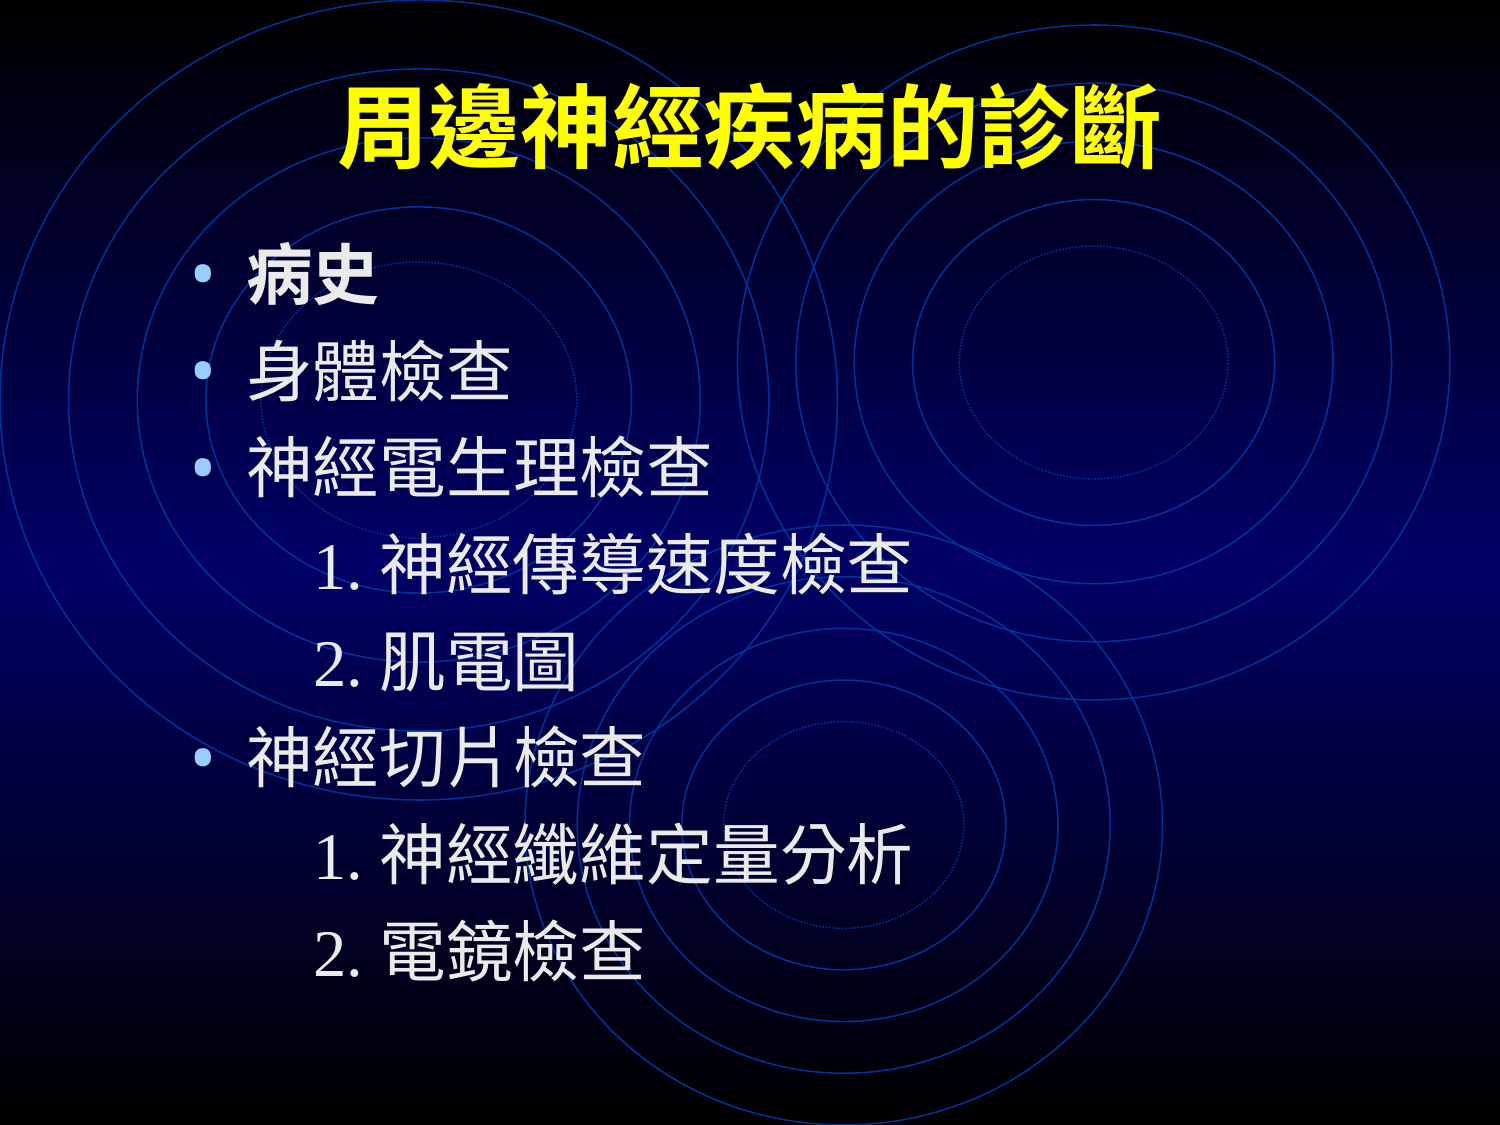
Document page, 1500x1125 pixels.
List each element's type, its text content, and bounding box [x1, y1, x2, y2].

list 病史 身體檢查 神經電生理檢查 1.神經傳導速度檢查 2.肌電圖 神經切片檢查 1.神經纖維定量分析 2.電鏡檢查 [174, 224, 1388, 1000]
title 周邊神經疾病的診斷 [112, 62, 1388, 188]
